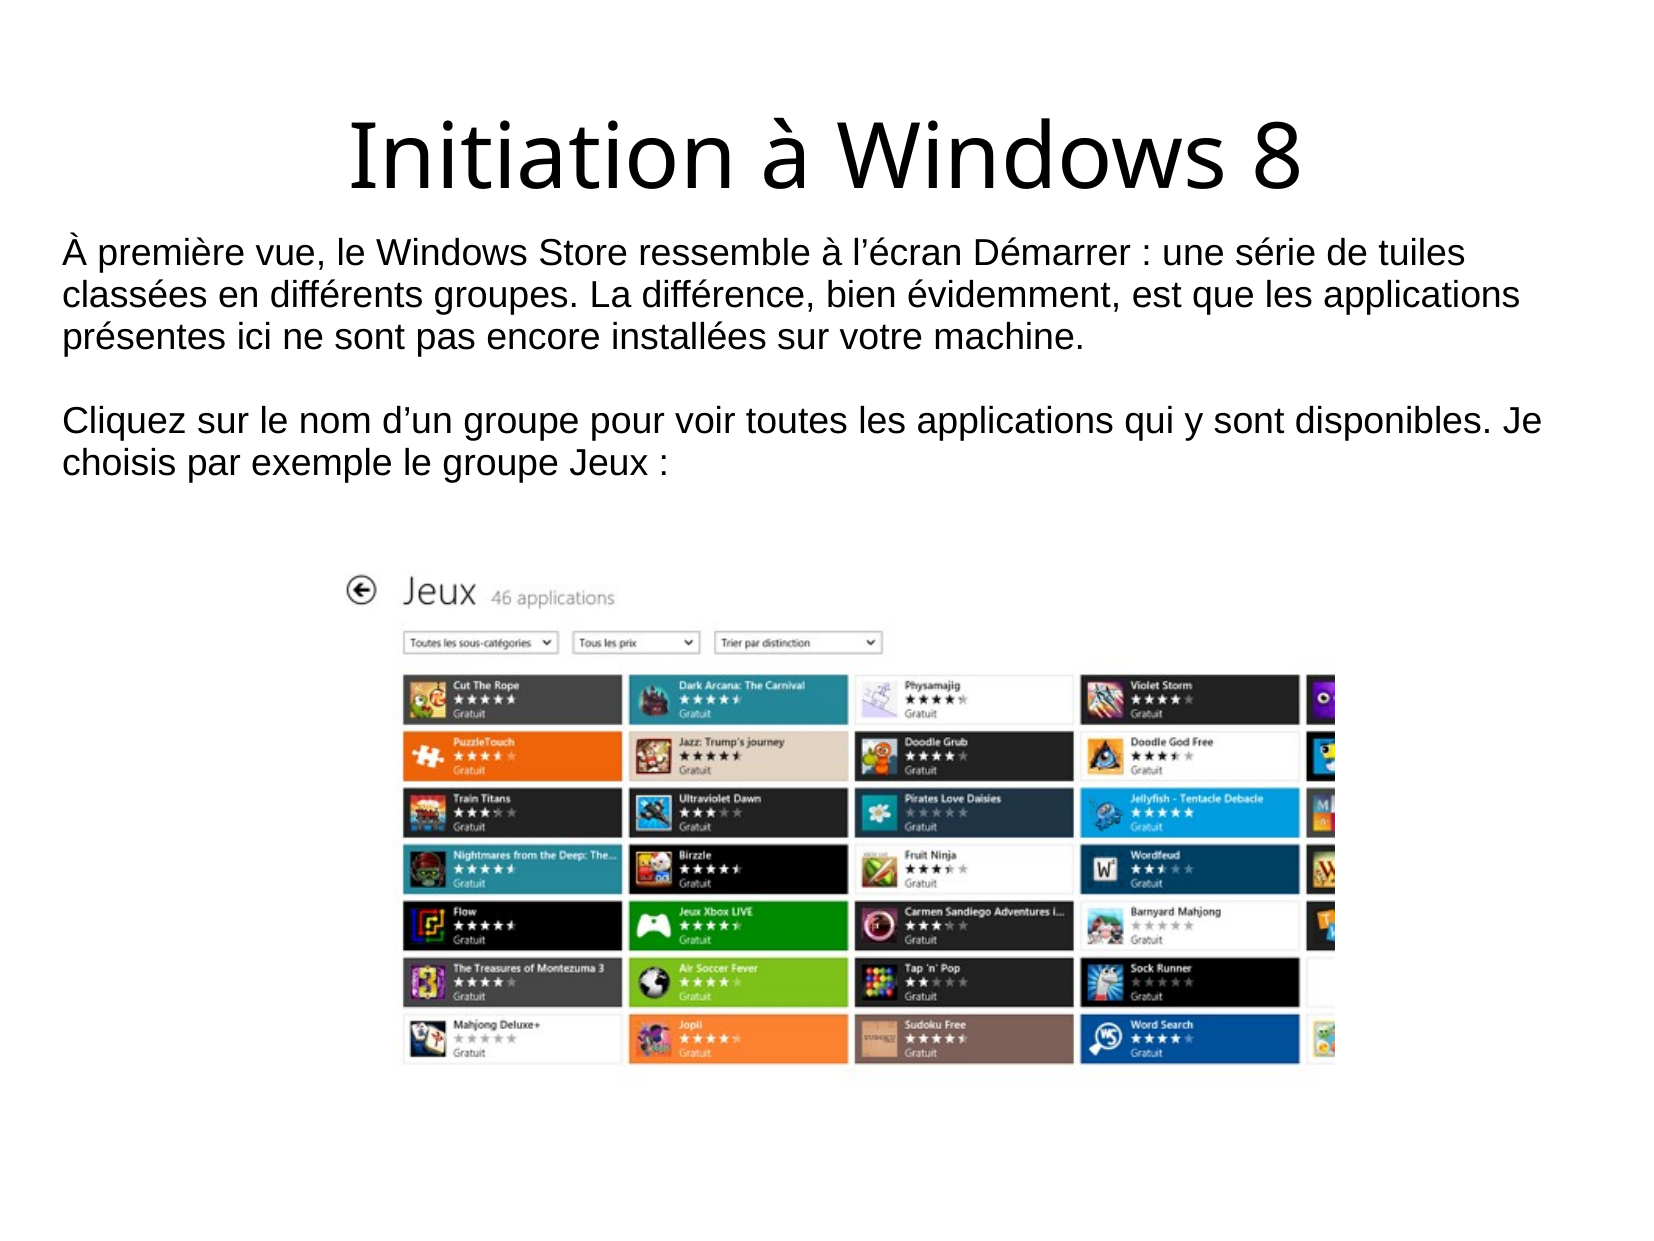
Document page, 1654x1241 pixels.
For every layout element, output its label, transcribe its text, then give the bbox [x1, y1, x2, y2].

picture [319, 534, 1335, 1170]
text_box À première vue, le Windows Store ressemble à l’écran Démarrer : une série de tuiles classées en différents groupes. La différence, bien évidemment, est que les applications présentes ici ne sont pas encore installées sur votre machine. Cliquez sur le nom d’un groupe pour voir toutes les applications qui y sont disponibles. Je choisis par exemple le groupe Jeux : [47, 224, 1607, 492]
title Initiation à Windows 8 [82, 49, 1571, 224]
